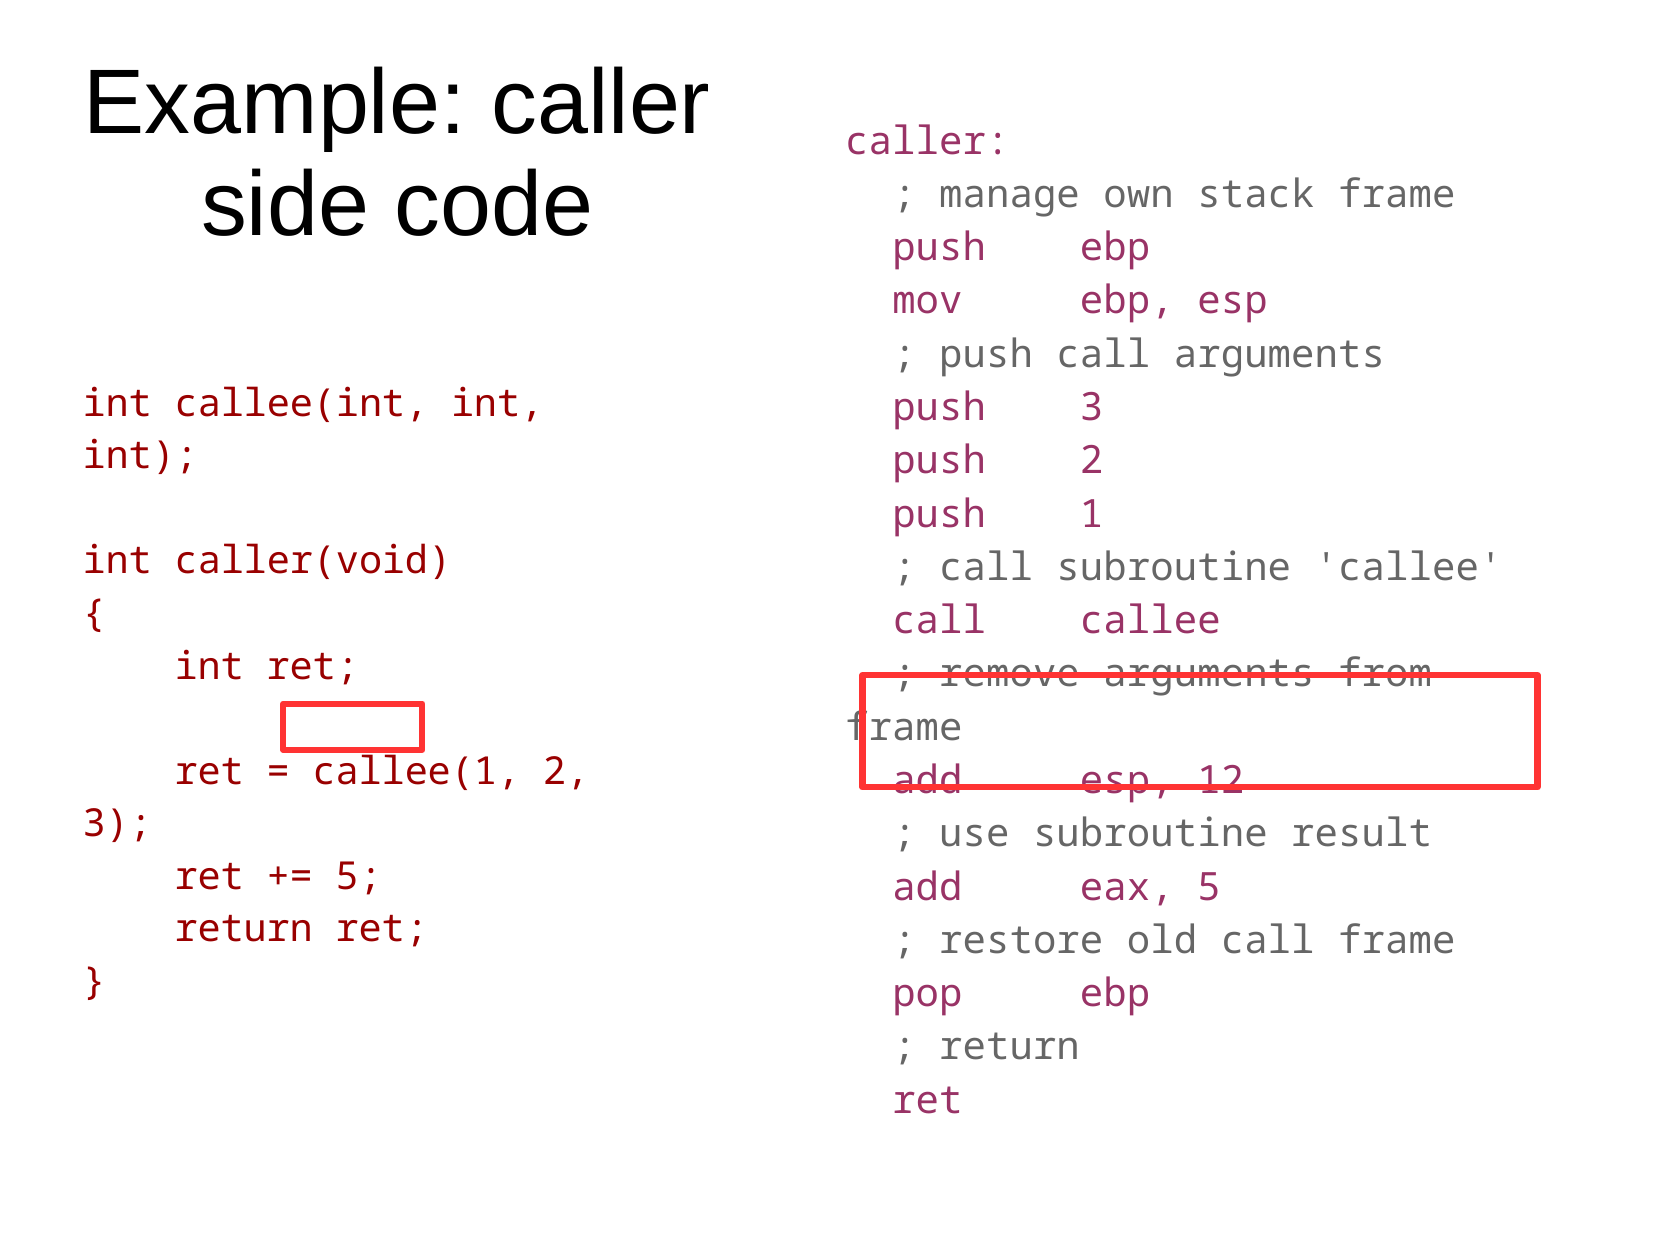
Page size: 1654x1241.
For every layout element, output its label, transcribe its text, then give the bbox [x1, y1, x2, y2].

title Example: caller side code [82, 49, 713, 257]
list caller: ; manage own stack frame push ebp mov ebp, esp ; push call arguments push 3 push 2 push 1 ; call subroutine 'callee' call callee ; remove arguments from frame add esp, 12 ; use subroutine result add eax, 5 ; restore old call frame pop ebp ; return ret [845, 112, 1572, 1126]
list int callee(int, int, int); int caller(void) { int ret; ret = callee(1, 2, 3); ret += 5; return ret; } [82, 375, 638, 1010]
